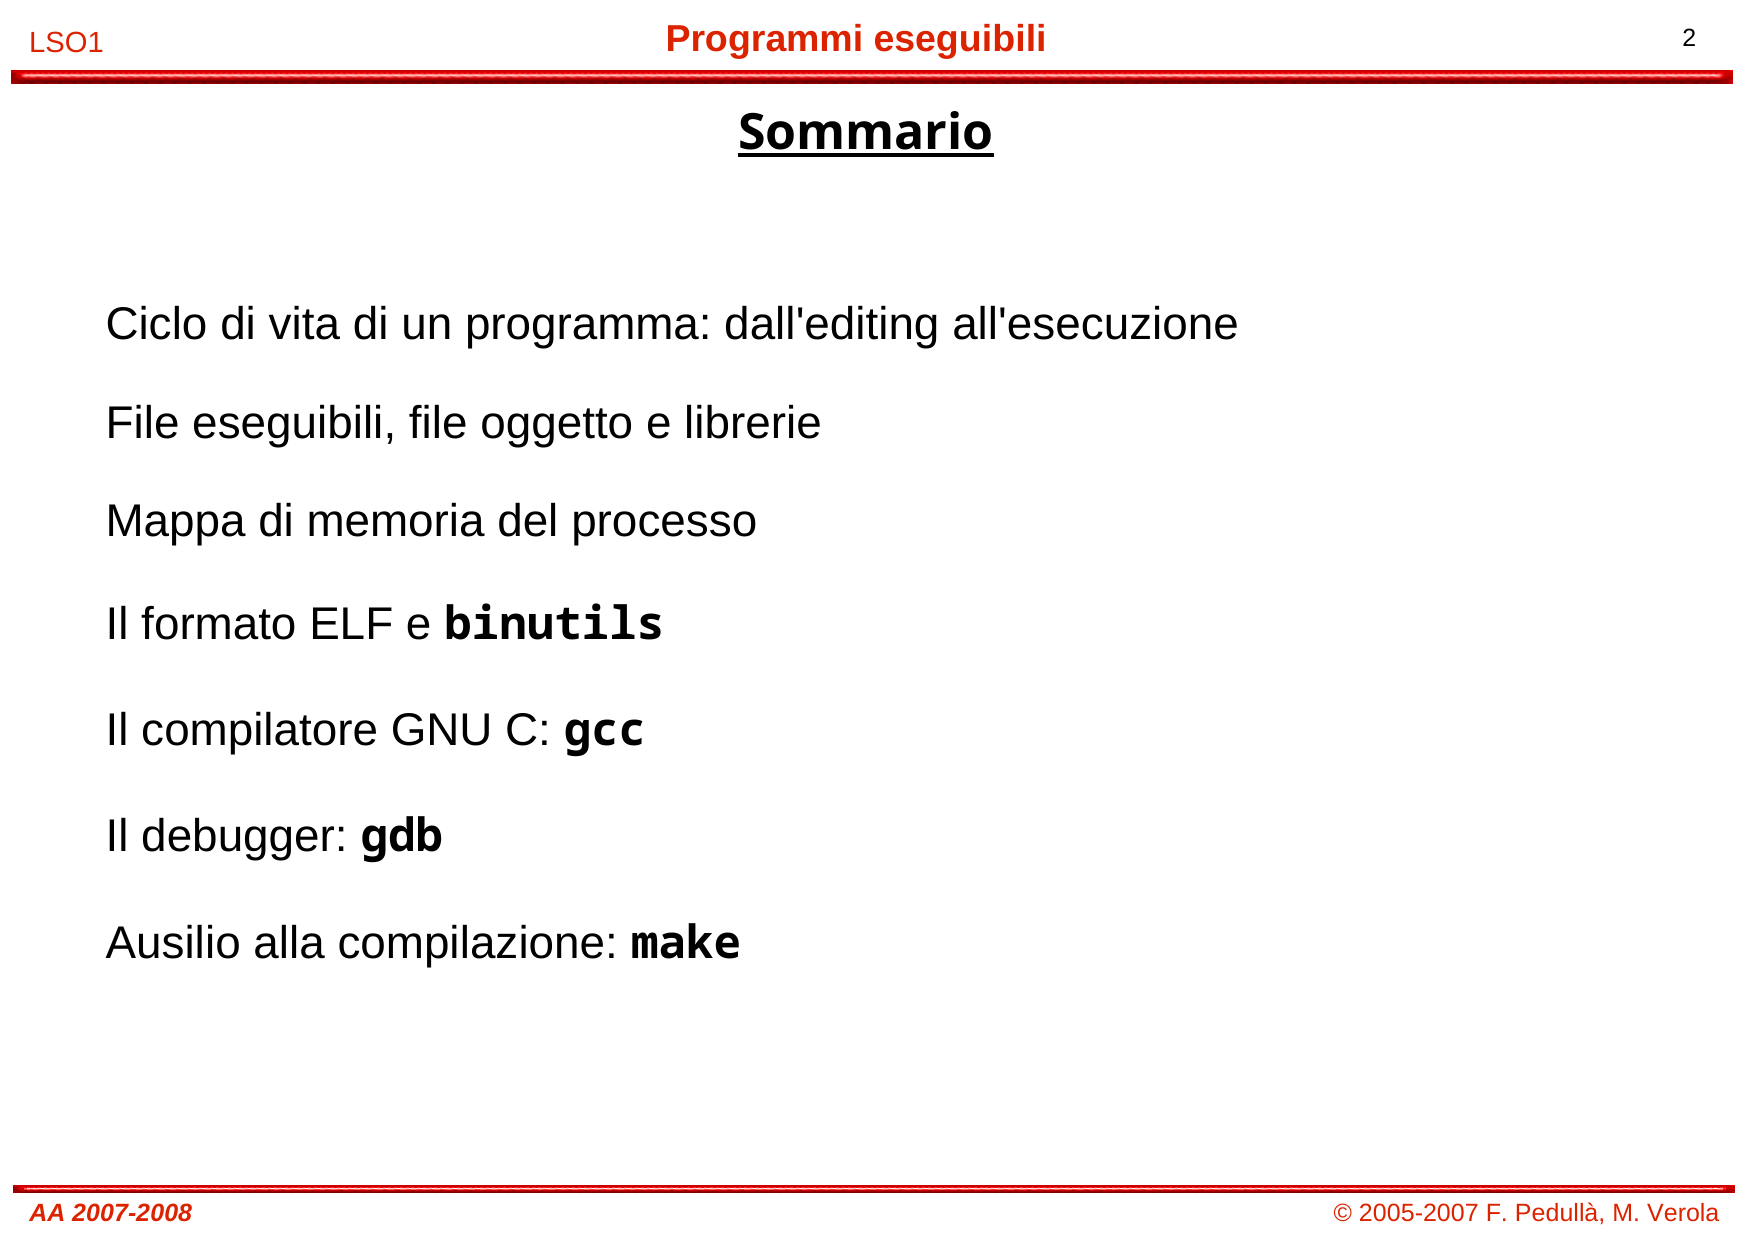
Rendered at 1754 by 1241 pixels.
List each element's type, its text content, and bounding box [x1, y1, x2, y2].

title Sommario [738, 84, 1015, 180]
list Ciclo di vita di un programma: dall'editing all'esecuzione File eseguibili, file oggetto e librerie Mappa di memoria del processo Il formato ELF e binutils Il compilatore GNU C: gcc Il debugger: gdb Ausilio alla compilazione: make [105, 295, 1626, 1039]
picture [13, 1185, 1735, 1193]
picture [11, 70, 1733, 84]
